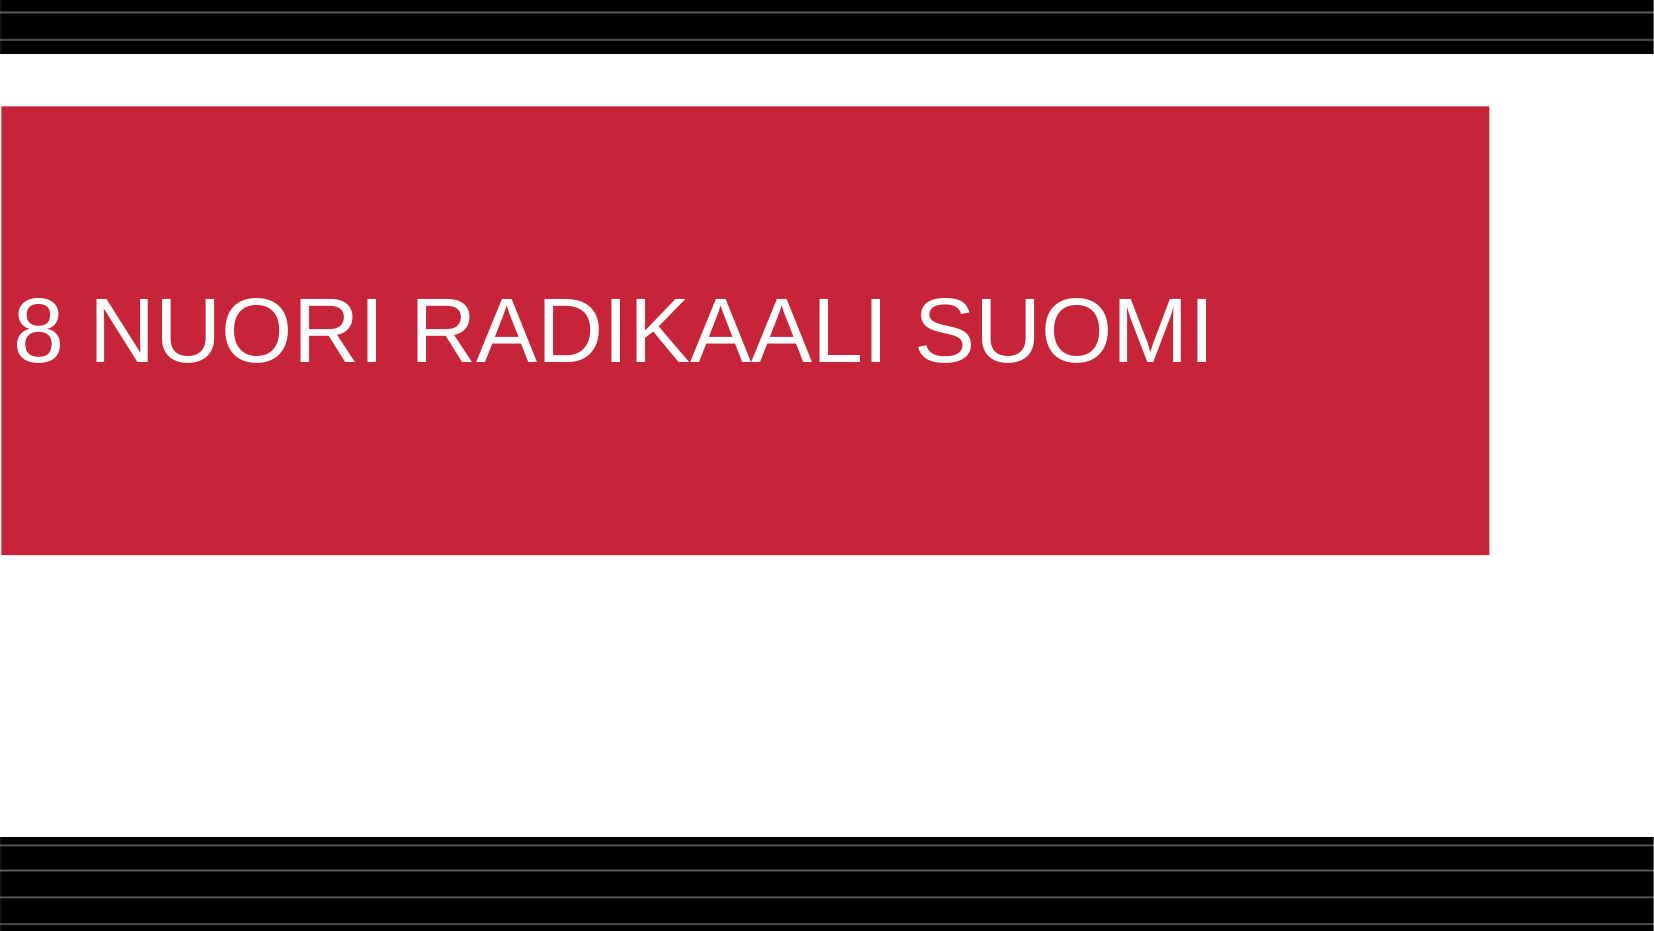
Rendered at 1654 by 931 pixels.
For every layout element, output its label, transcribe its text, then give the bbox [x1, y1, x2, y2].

picture [0, 0, 1654, 54]
title 8 NUORI RADIKAALI SUOMI [1, 106, 1490, 556]
picture [0, 837, 1654, 931]
